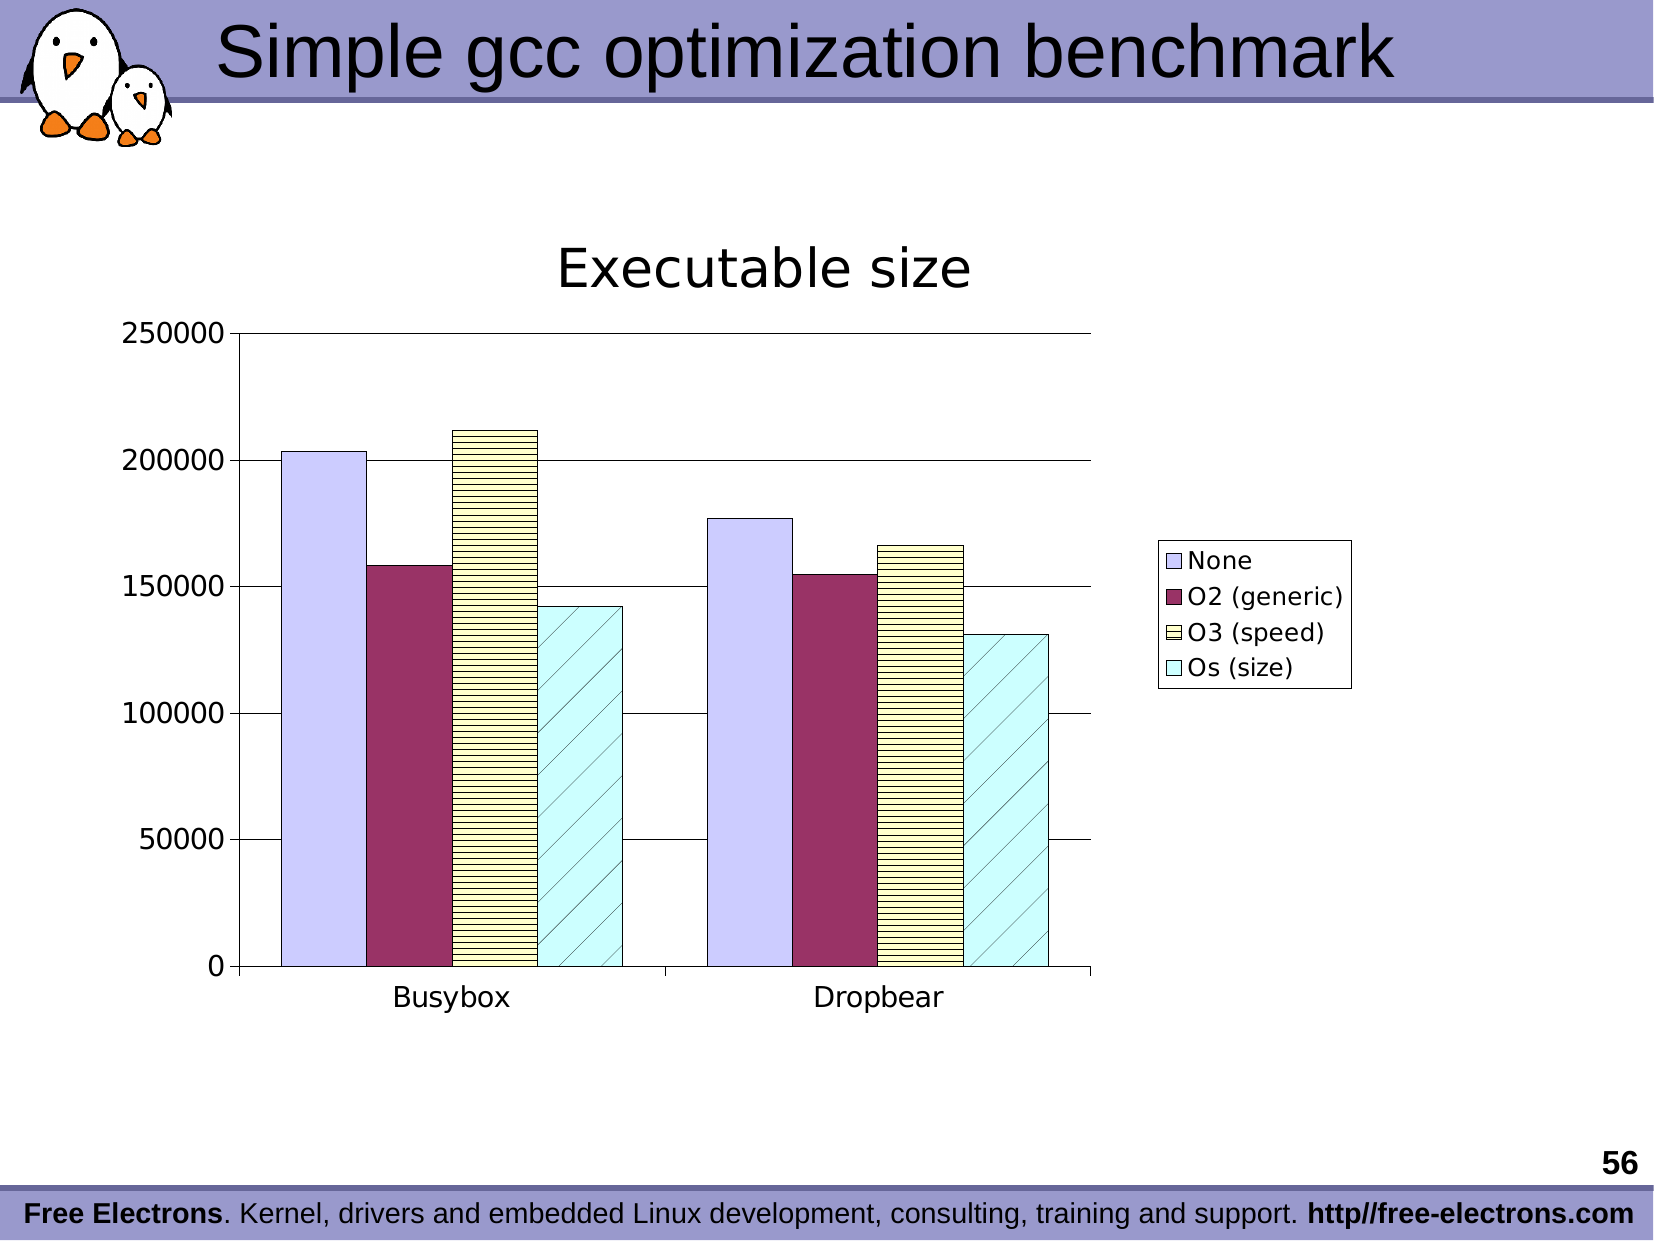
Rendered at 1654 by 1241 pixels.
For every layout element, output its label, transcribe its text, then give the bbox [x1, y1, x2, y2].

chart [94, 205, 1421, 1031]
picture [20, 8, 172, 147]
title Simple gcc optimization benchmark [60, 0, 1551, 103]
